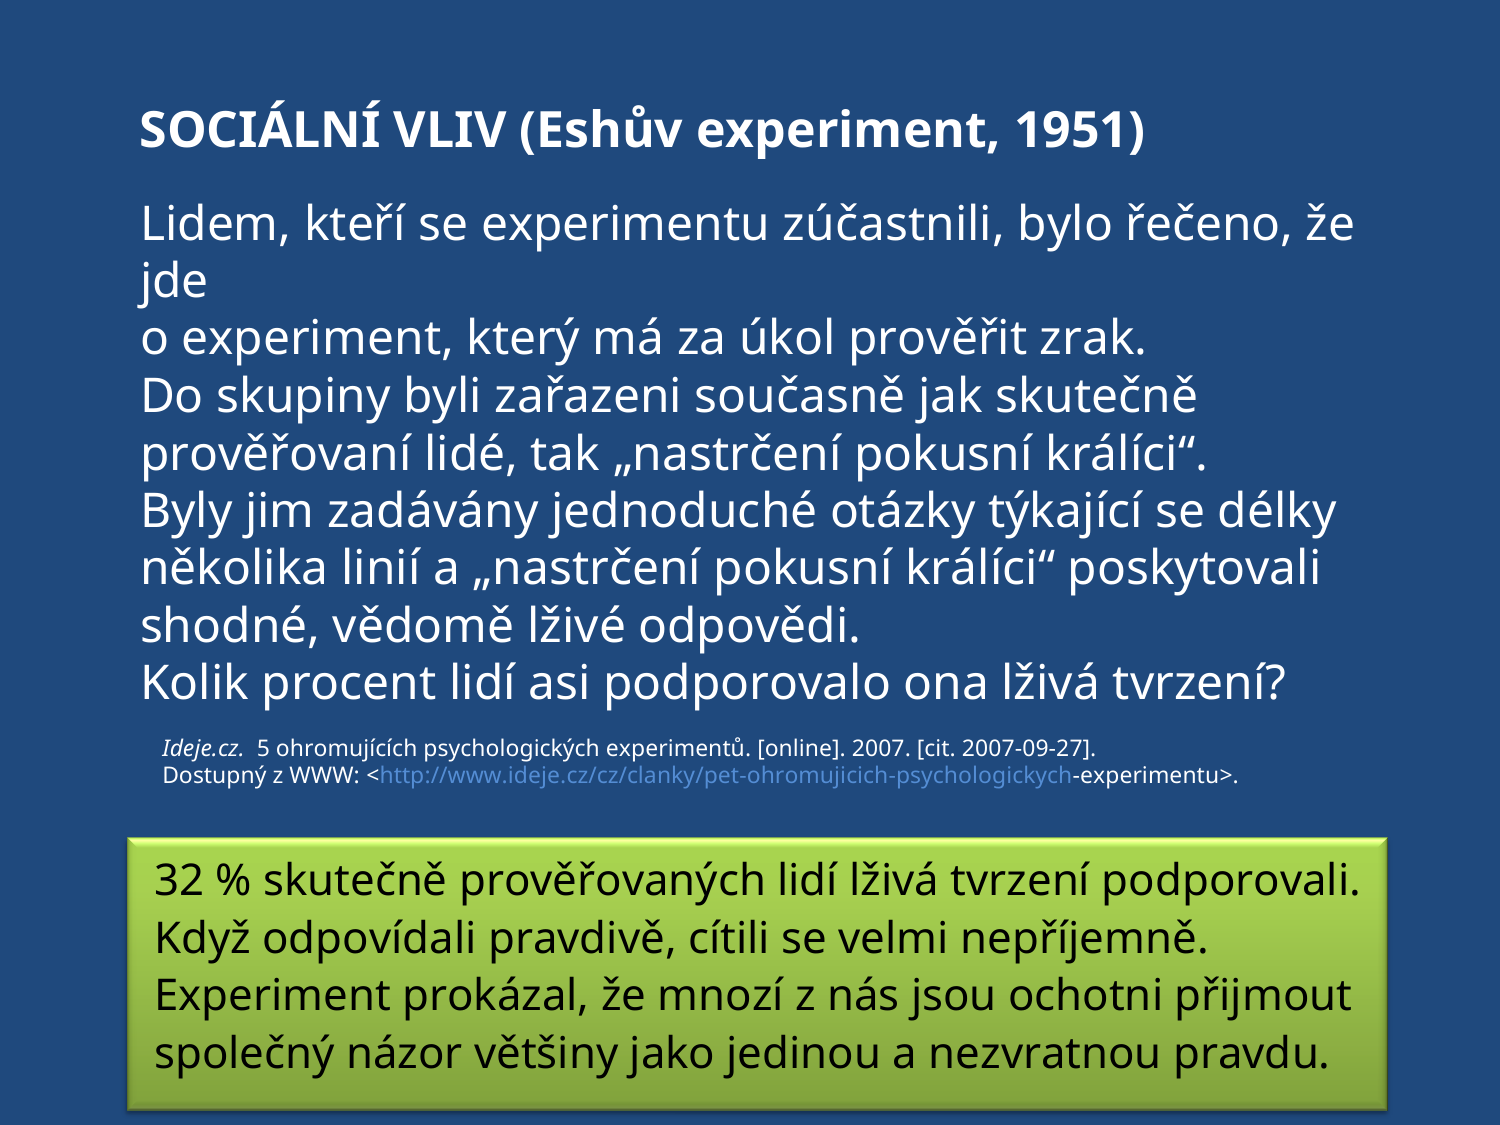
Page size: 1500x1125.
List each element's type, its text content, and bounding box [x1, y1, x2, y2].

title SOCIÁLNÍ VLIV (Eshův experiment, 1951) Lidem, kteří se experimentu zúčastnili, bylo řečeno, že jde o experiment, který má za úkol prověřit zrak. Do skupiny byli zařazeni současně jak skutečně prověřovaní lidé, tak „nastrčení pokusní králíci“. Byly jim zadávány jednoduché otázky týkající se délky několika linií a „nastrčení pokusní králíci“ poskytovali shodné, vědomě lživé odpovědi. Kolik procent lidí asi podporovalo ona lživá tvrzení? [53, 89, 1400, 717]
text_box 32 % skutečně prověřovaných lidí lživá tvrzení podporovali. Když odpovídali pravdivě, cítili se velmi nepříjemně. Experiment prokázal, že mnozí z nás jsou ochotni přijmout společný názor většiny jako jedinou a nezvratnou pravdu. [128, 838, 1388, 1111]
text_box Ideje.cz. 5 ohromujících psychologických experimentů. [online]. 2007. [cit. 2007-09-27]. Dostupný z WWW: <http://www.ideje.cz/cz/clanky/pet-ohromujicich-psychologickych-experimentu>. [147, 725, 1388, 828]
picture [118, 826, 1404, 1123]
